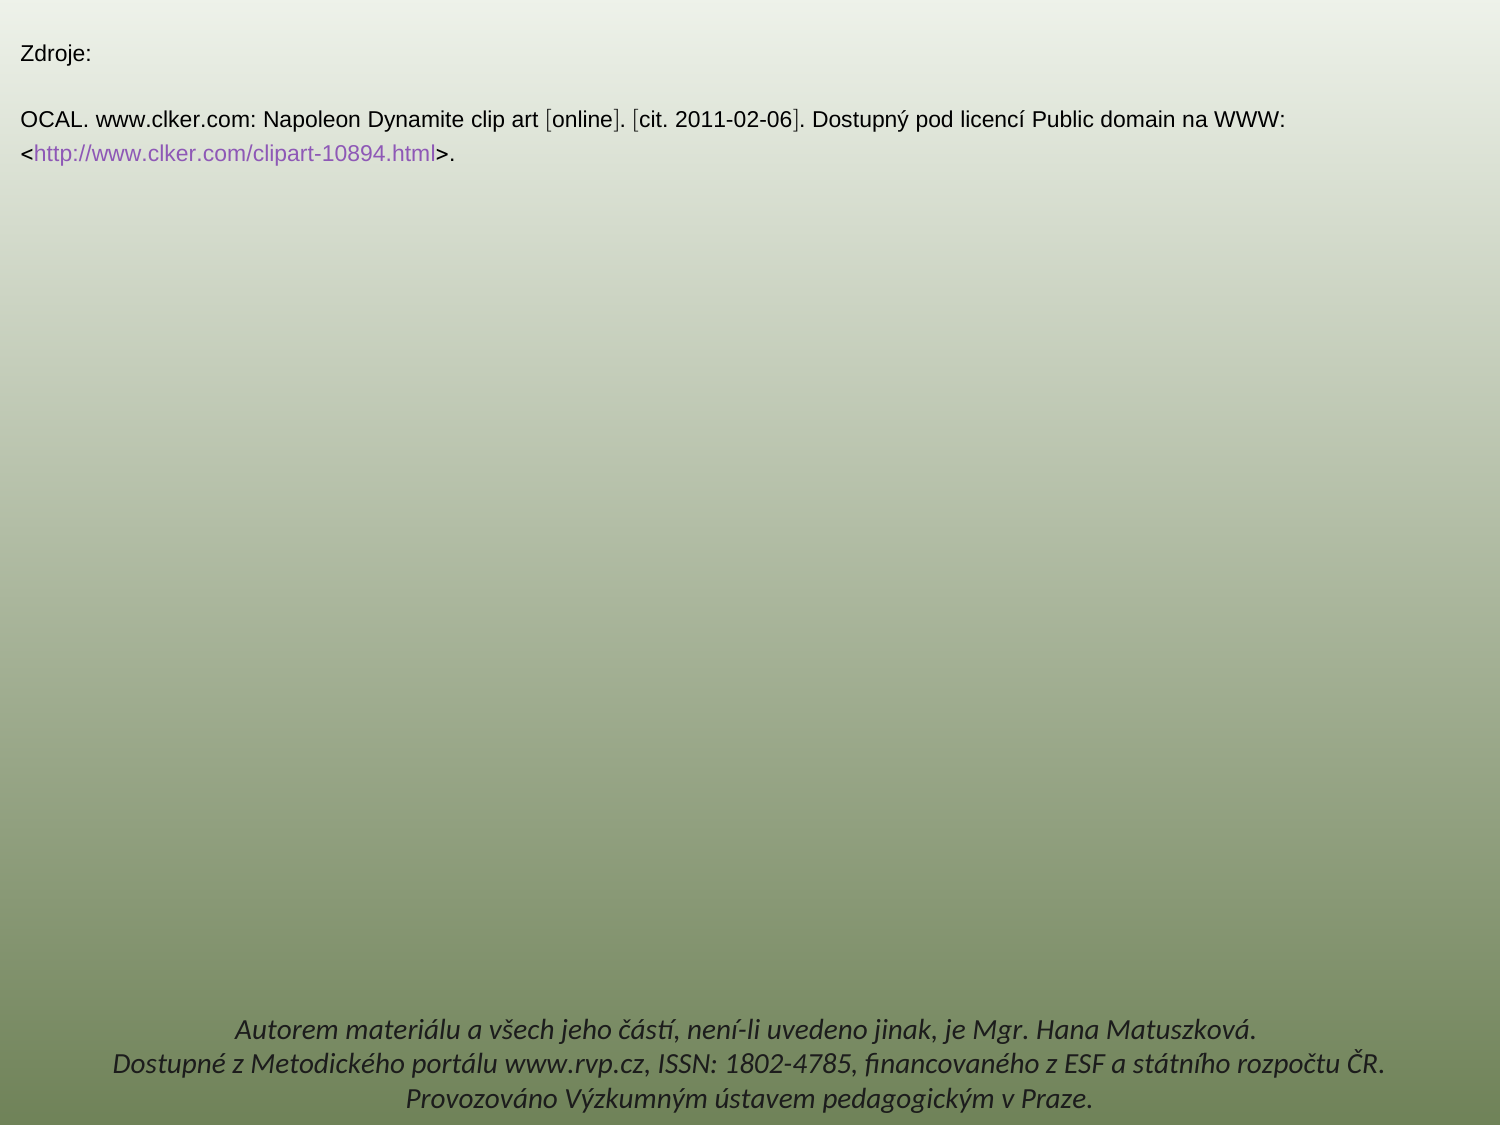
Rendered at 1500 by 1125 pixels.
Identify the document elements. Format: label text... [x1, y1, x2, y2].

text_box Autorem materiálu a všech jeho částí, není-li uvedeno jinak, je Mgr. Hana Matuszková. Dostupné z Metodického portálu www.rvp.cz, ISSN: 1802-4785, financovaného z ESF a státního rozpočtu ČR. Provozováno Výzkumným ústavem pedagogickým v Praze. [53, 1011, 1447, 1114]
text_box Zdroje: OCAL. www.clker.com: Napoleon Dynamite clip art online. cit. 2011-02-06. Dostupný pod licencí Public domain na WWW: http://www.clker.com/clipart-10894.html. [5, 31, 1483, 174]
